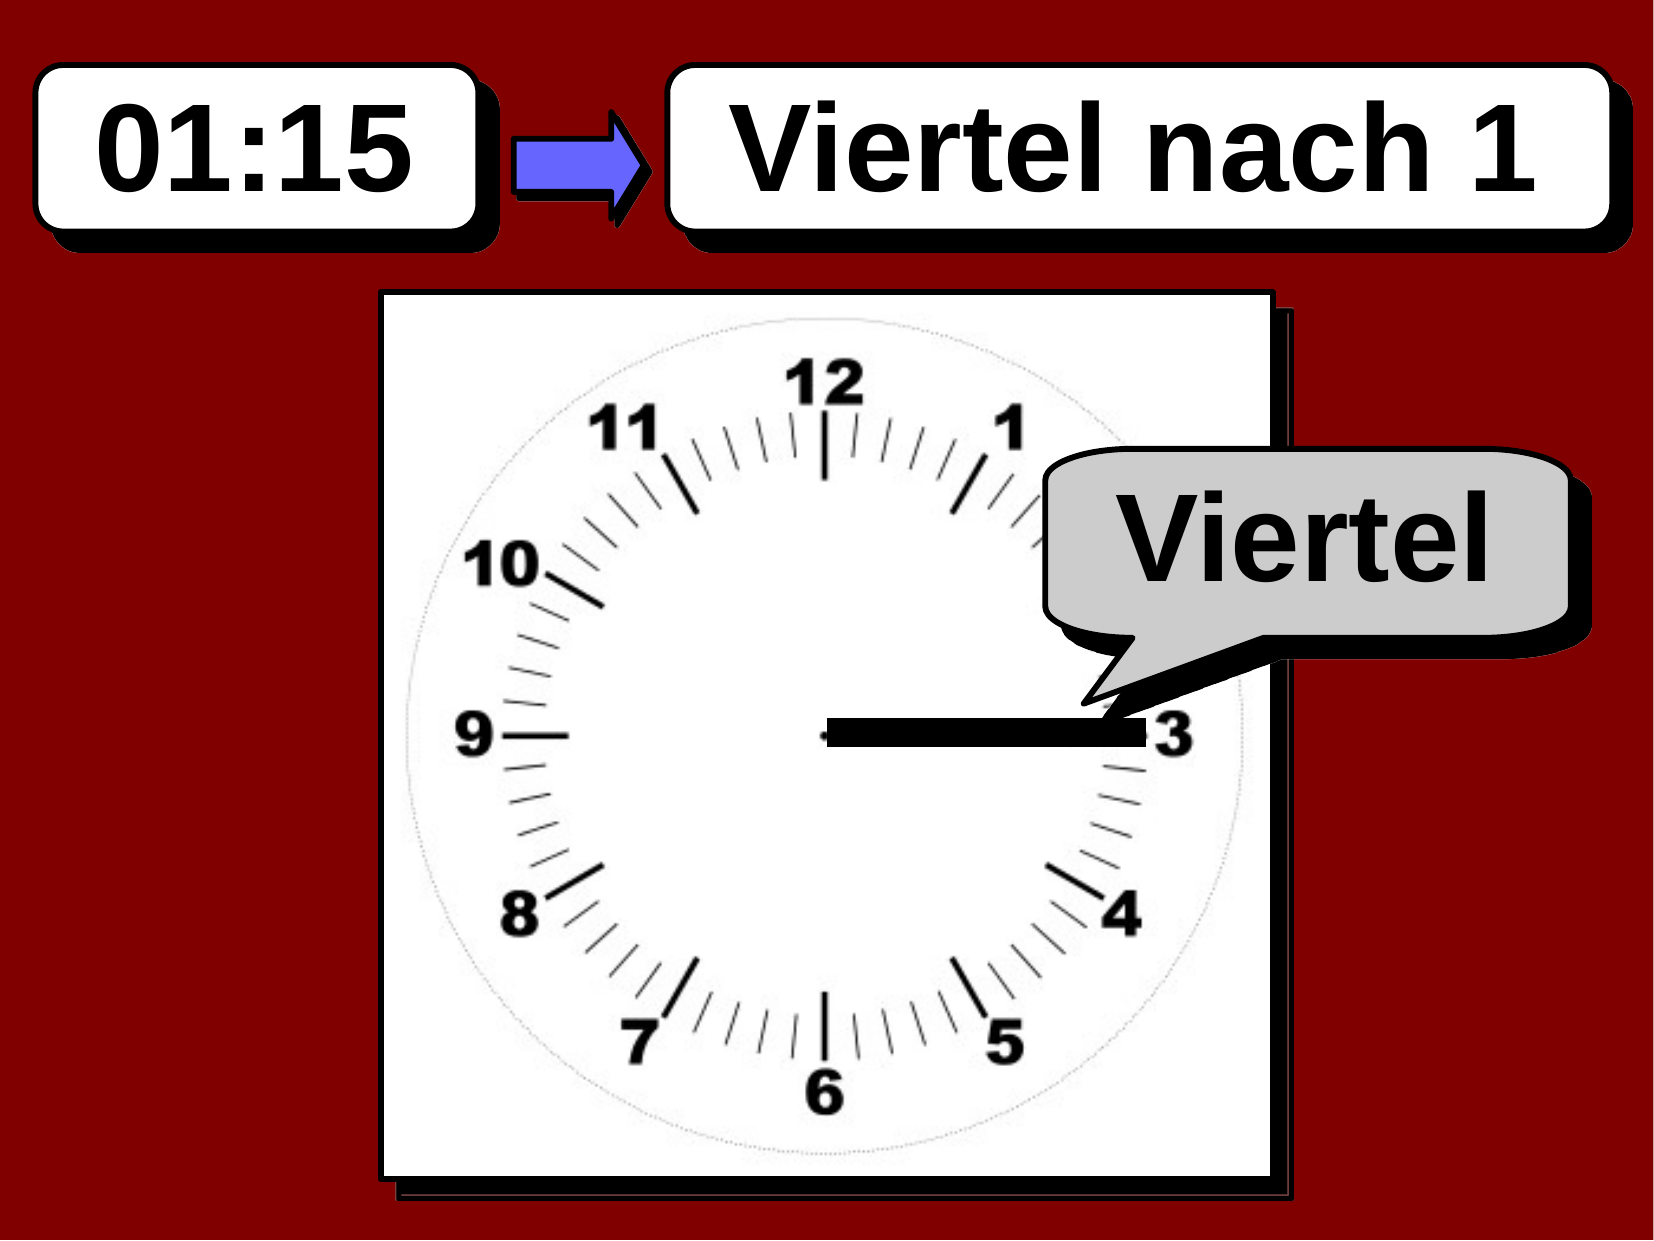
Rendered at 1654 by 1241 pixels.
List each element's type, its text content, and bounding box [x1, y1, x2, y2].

text_box 01:15 [47, 70, 461, 232]
picture [383, 295, 1270, 1177]
text_box [1056, 465, 1571, 704]
text_box [35, 64, 479, 230]
text_box [1045, 469, 1051, 618]
text_box Viertel [1051, 460, 1560, 622]
text_box Viertel nach 1 [673, 70, 1595, 232]
text_box [1065, 448, 1551, 460]
text_box [513, 112, 644, 219]
text_box [679, 64, 1613, 230]
text_box [667, 75, 673, 221]
